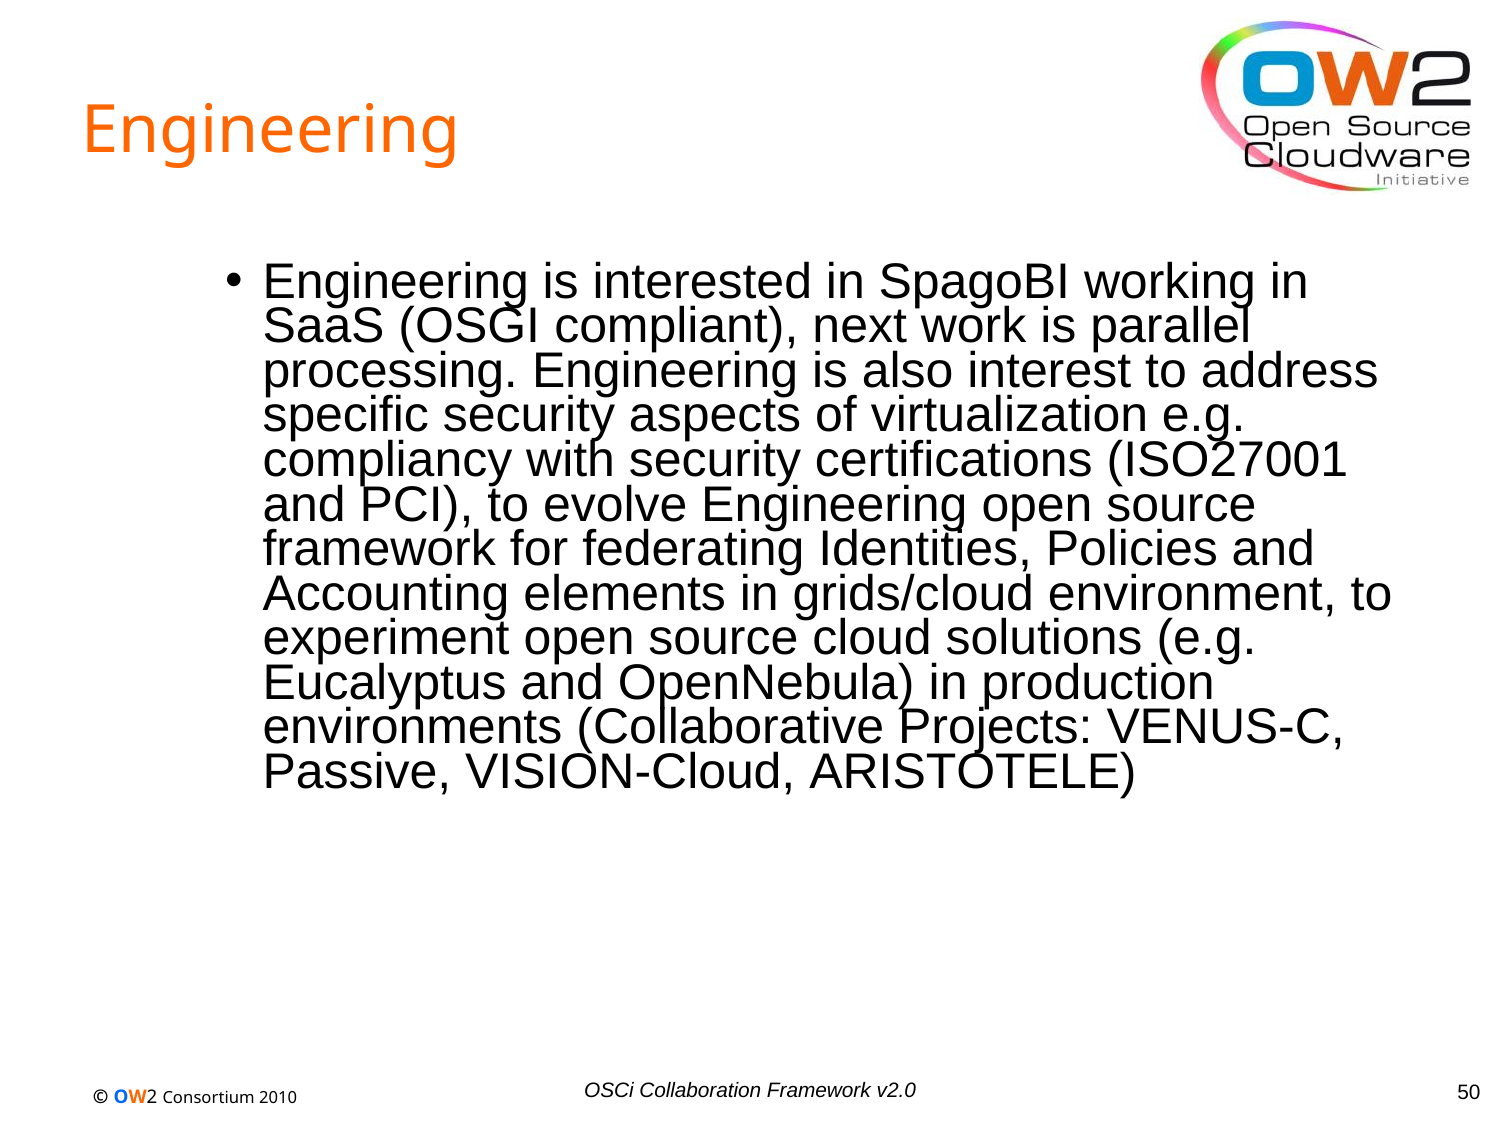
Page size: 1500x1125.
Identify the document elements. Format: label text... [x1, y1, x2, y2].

list Engineering is interested in SpagoBI working in SaaS (OSGI compliant), next work is parallel processing. Engineering is also interest to address specific security aspects of virtualization e.g. compliancy with security certifications (ISO27001 and PCI), to evolve Engineering open source framework for federating Identities, Policies and Accounting elements in grids/cloud environment, to experiment open source cloud solutions (e.g. Eucalyptus and OpenNebula) in production environments (Collaborative Projects: VENUS-C, Passive, VISION-Cloud, ARISTOTELE) [74, 262, 1425, 990]
picture [1199, 19, 1472, 195]
title Engineering [81, 43, 1182, 213]
